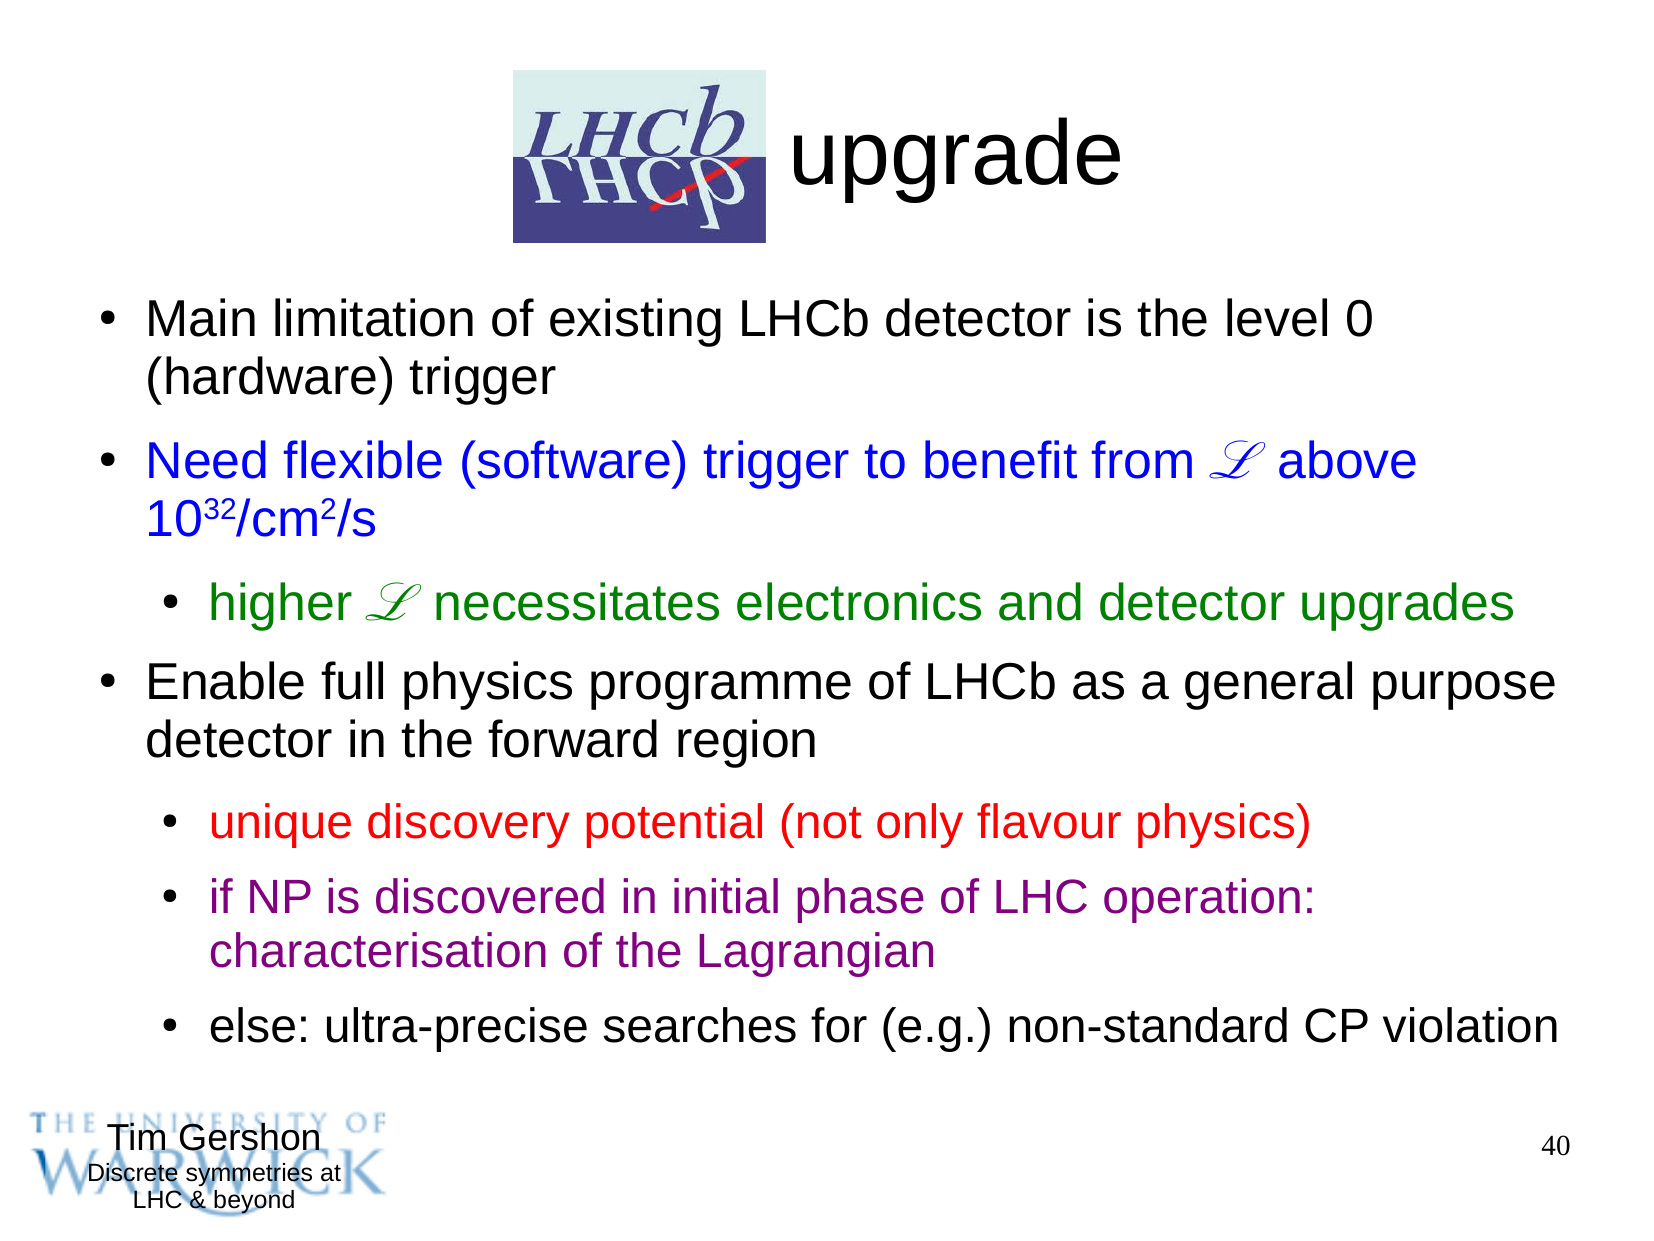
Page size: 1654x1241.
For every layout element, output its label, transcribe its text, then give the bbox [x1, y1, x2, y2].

text_box Tim Gershon Discrete symmetries at LHC & beyond [45, 1108, 383, 1222]
title LHCb upgrade [82, 56, 1571, 250]
picture [19, 1106, 406, 1232]
picture [513, 70, 766, 243]
list Main limitation of existing LHCb detector is the level 0 (hardware) trigger Need flexible (software) trigger to benefit from ℒ above 1032/cm2/s higher ℒ necessitates electronics and detector upgrades Enable full physics programme of LHCb as a general purpose detector in the forward region unique discovery potential (not only flavour physics) if NP is discovered in initial phase of LHC operation: characterisation of the Lagrangian else: ultra-precise searches for (e.g.) non-standard CP violation [82, 290, 1571, 1109]
